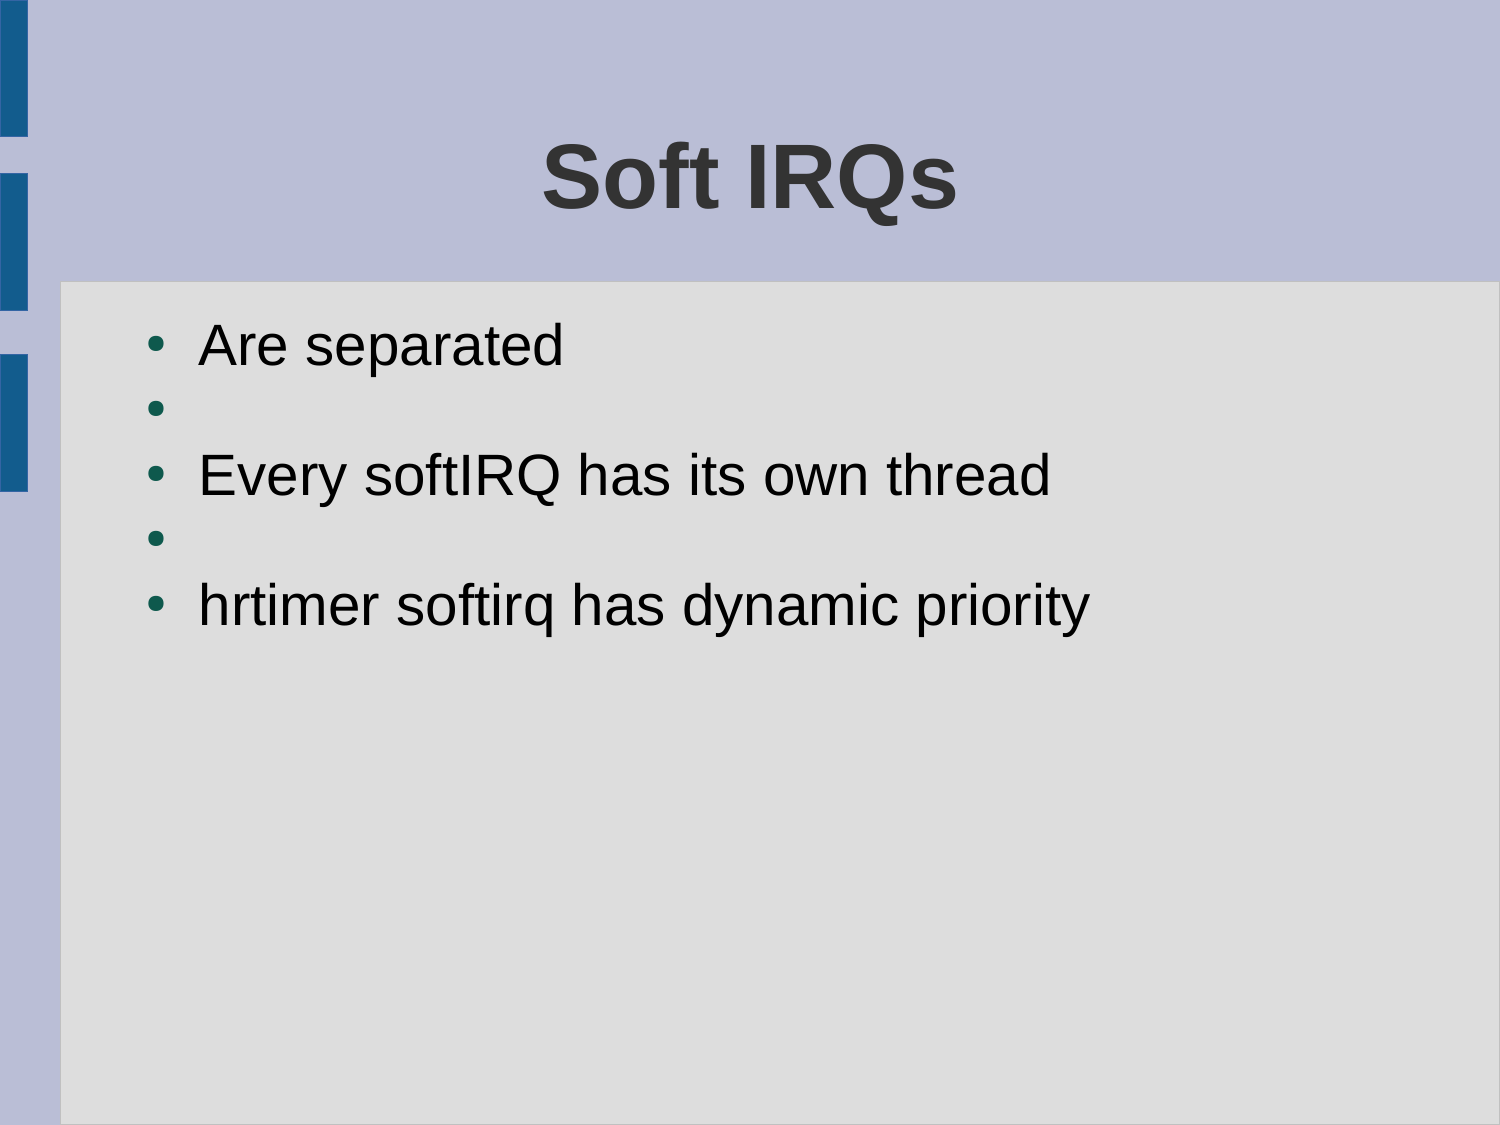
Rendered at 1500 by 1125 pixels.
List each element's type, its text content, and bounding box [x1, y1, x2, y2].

title Soft IRQs [110, 82, 1392, 271]
list Are separated Every softIRQ has its own thread hrtimer softirq has dynamic priority [110, 312, 1392, 1022]
